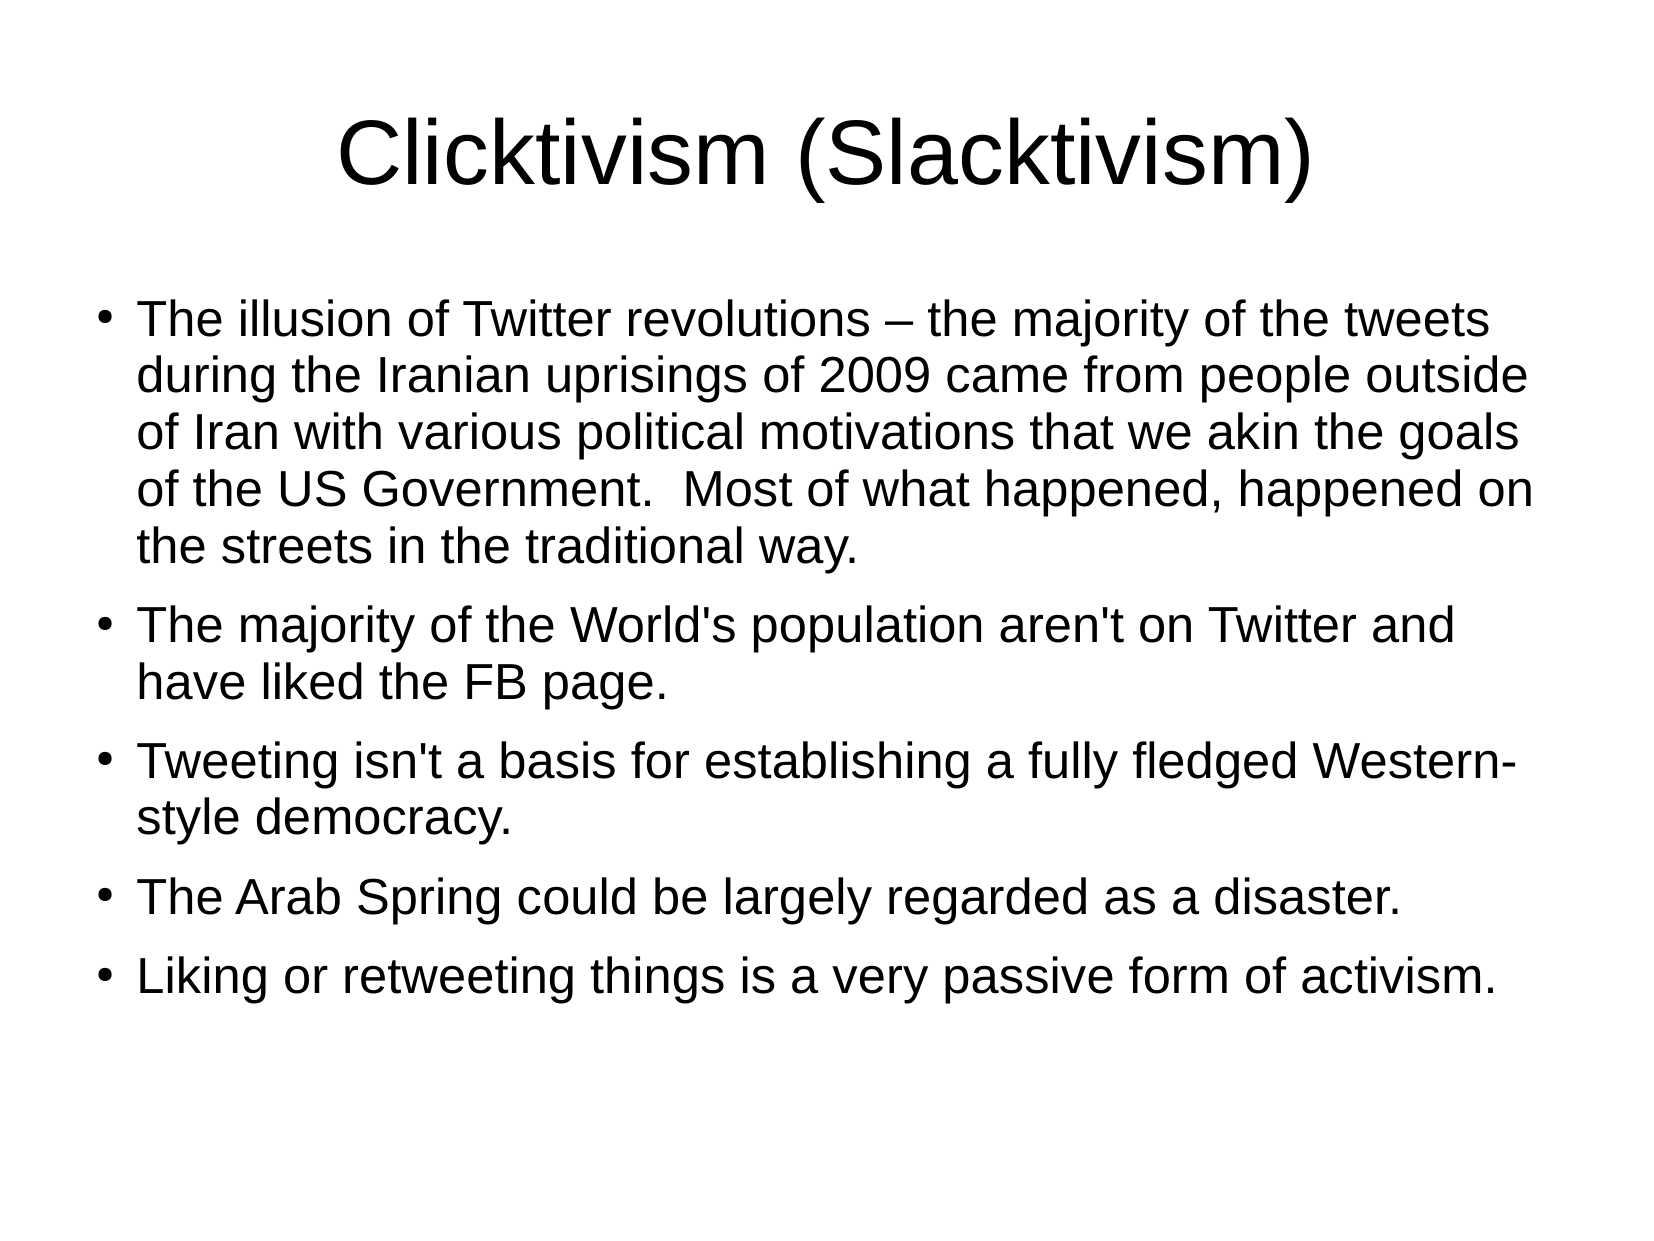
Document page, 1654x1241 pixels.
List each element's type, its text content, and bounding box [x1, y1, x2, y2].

title Clicktivism (Slacktivism) [82, 49, 1571, 257]
list The illusion of Twitter revolutions – the majority of the tweets during the Iranian uprisings of 2009 came from people outside of Iran with various political motivations that we akin the goals of the US Government. Most of what happened, happened on the streets in the traditional way. The majority of the World's population aren't on Twitter and have liked the FB page. Tweeting isn't a basis for establishing a fully fledged Western-style democracy. The Arab Spring could be largely regarded as a disaster. Liking or retweeting things is a very passive form of activism. [82, 290, 1571, 1010]
